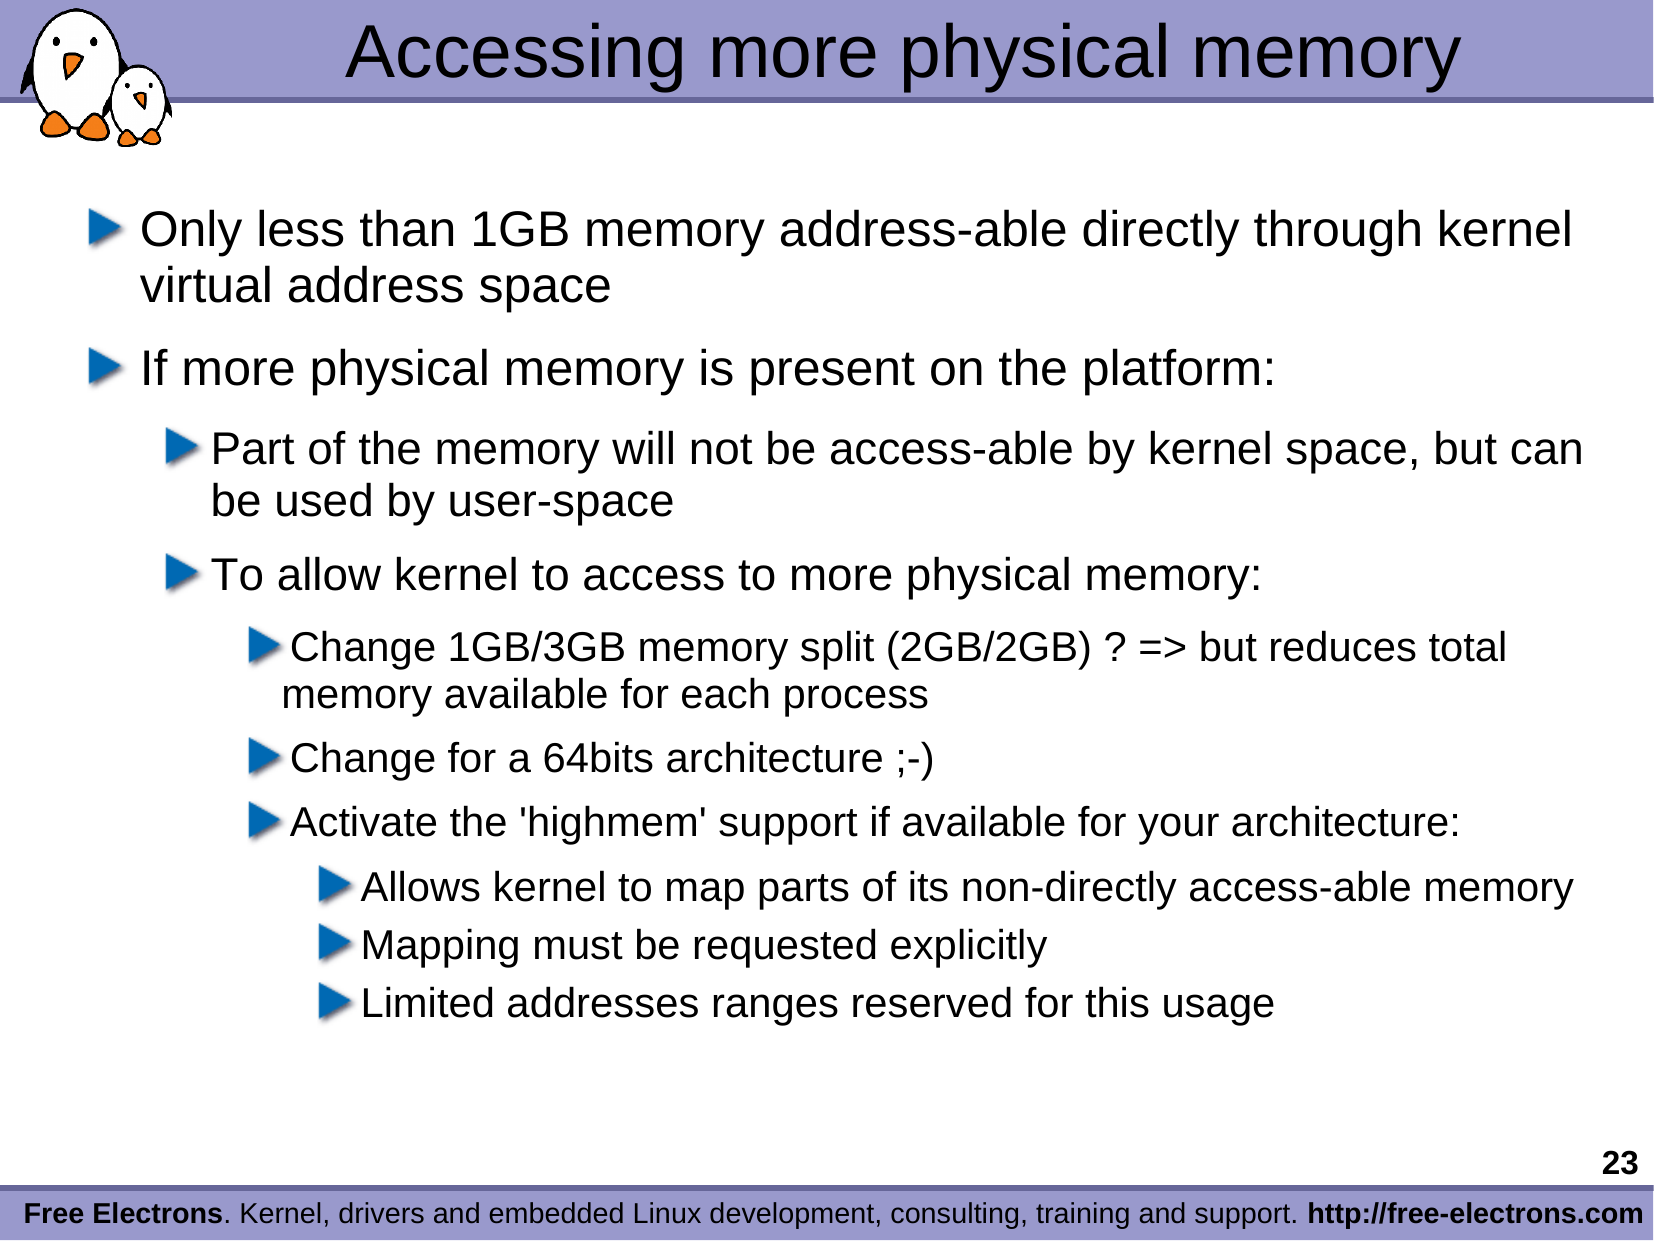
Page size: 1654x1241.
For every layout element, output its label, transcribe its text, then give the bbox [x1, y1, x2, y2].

picture [20, 8, 172, 147]
title Accessing more physical memory [178, 4, 1631, 98]
list Only less than 1GB memory address-able directly through kernel virtual address space If more physical memory is present on the platform: Part of the memory will not be access-able by kernel space, but can be used by user-space To allow kernel to access to more physical memory: Change 1GB/3GB memory split (2GB/2GB) ? => but reduces total memory available for each process Change for a 64bits architecture ;-) Activate the 'highmem' support if available for your architecture: Allows kernel to map parts of its non-directly access-able memory Mapping must be requested explicitly Limited addresses ranges reserved for this usage [68, 201, 1592, 1118]
